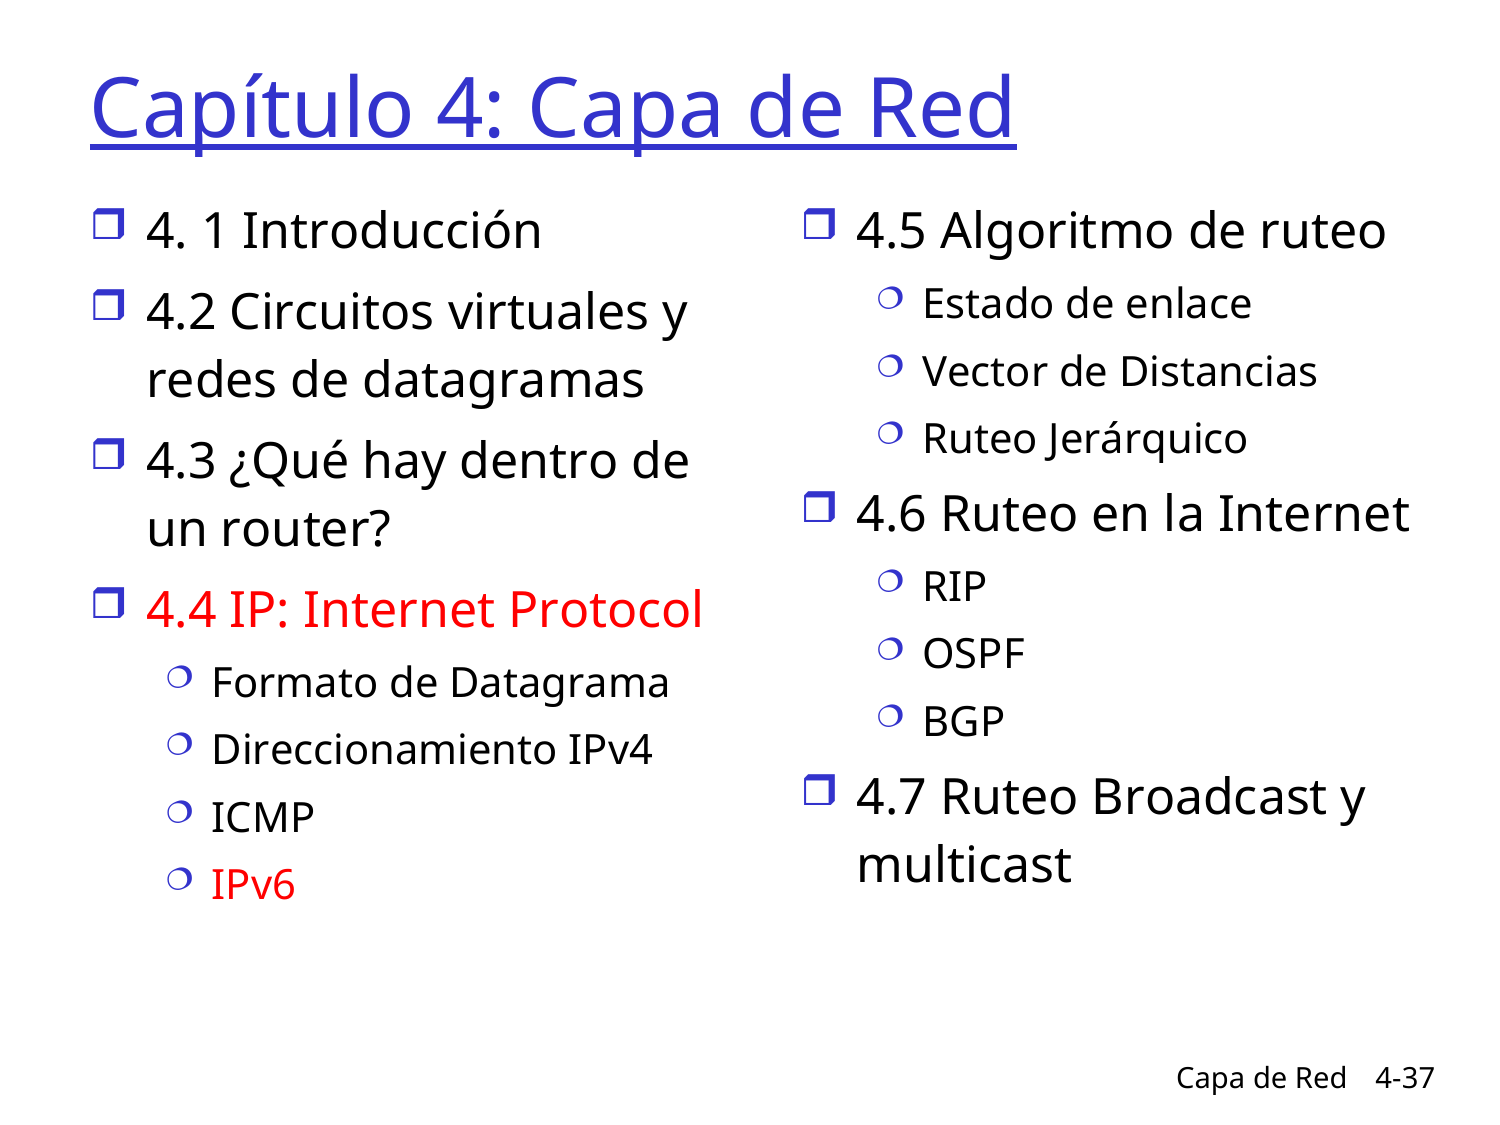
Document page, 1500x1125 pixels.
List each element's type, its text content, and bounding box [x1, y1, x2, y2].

title Capítulo 4: Capa de Red [75, 15, 1463, 196]
list 4.5 Algoritmo de ruteo Estado de enlace Vector de Distancias Ruteo Jerárquico 4.6 Ruteo en la Internet RIP OSPF BGP 4.7 Ruteo Broadcast y multicast [785, 187, 1464, 1044]
list 4. 1 Introducción 4.2 Circuitos virtuales y redes de datagramas 4.3 ¿Qué hay dentro de un router? 4.4 IP: Internet Protocol Formato de Datagrama Direccionamiento IPv4 ICMP IPv6 [75, 187, 753, 1044]
